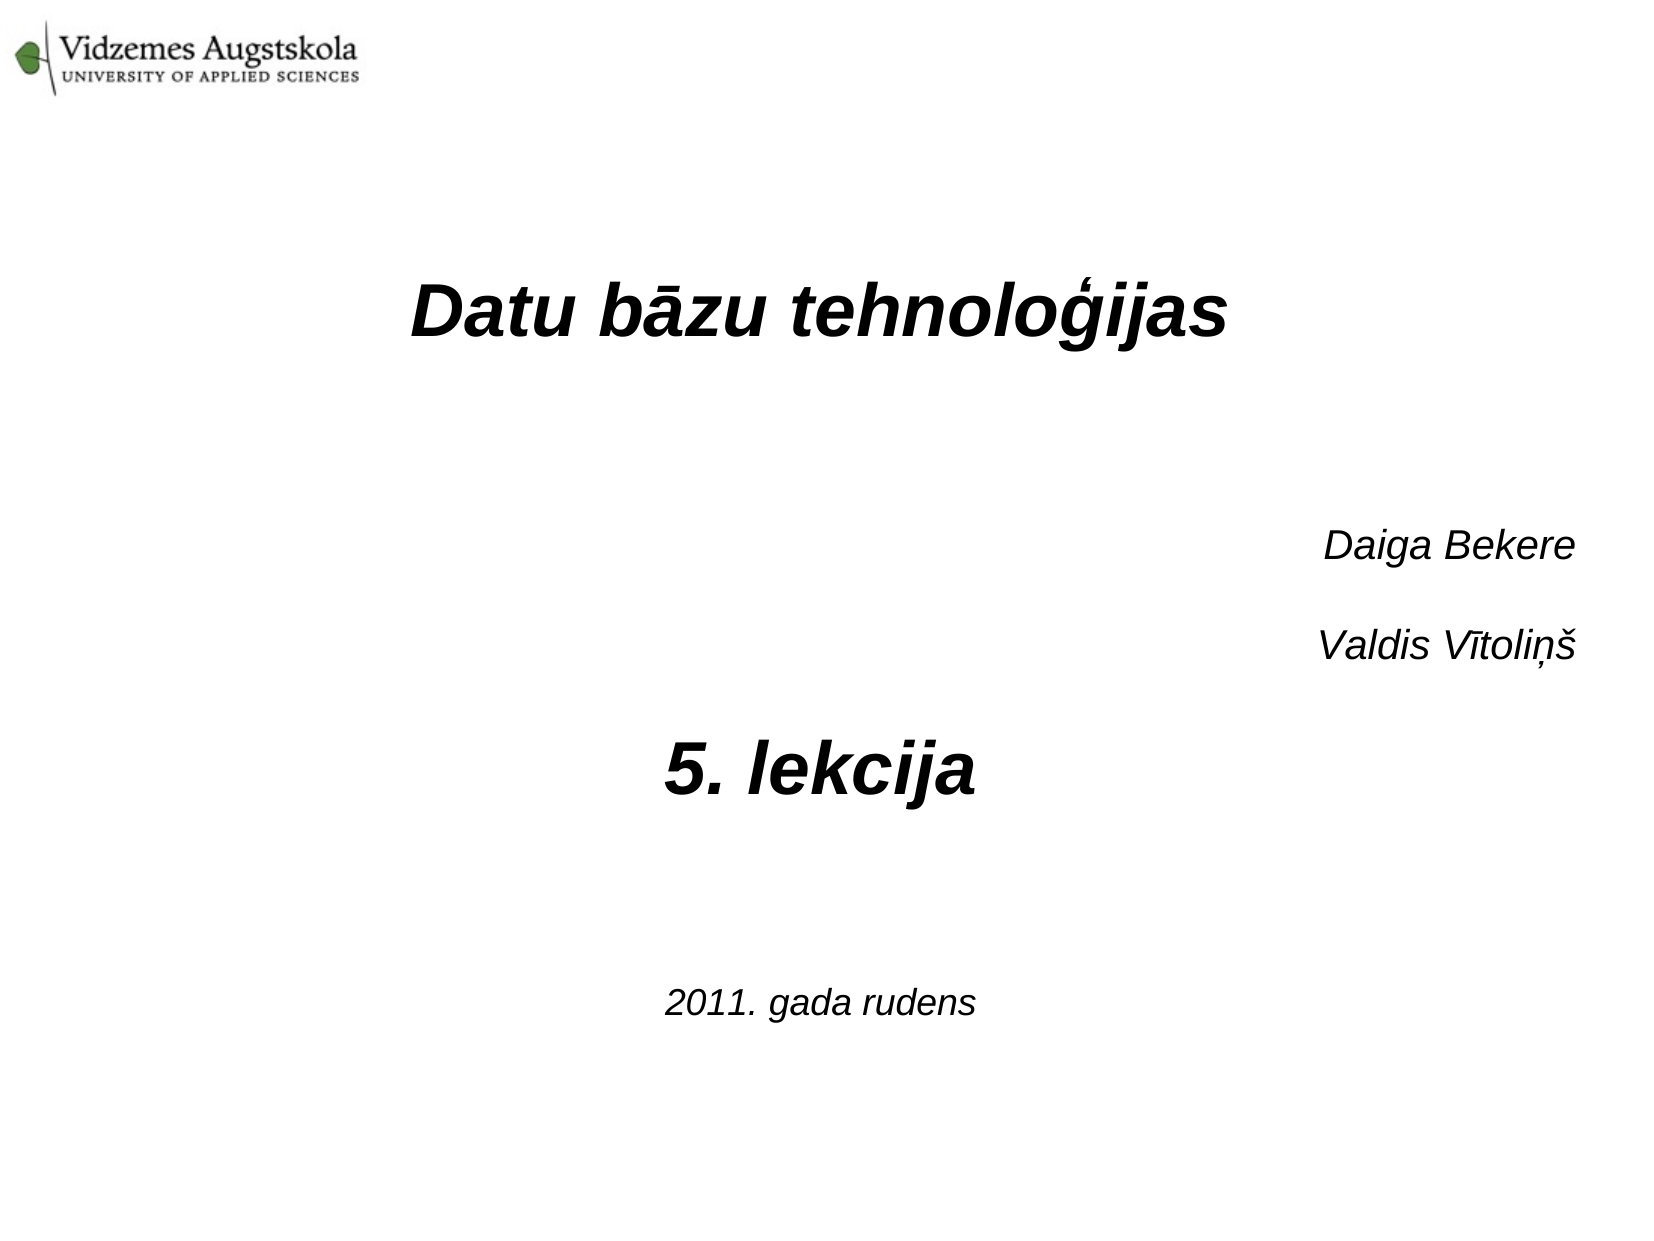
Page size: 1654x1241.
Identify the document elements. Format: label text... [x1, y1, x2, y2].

text_box 5. lekcija [649, 720, 993, 819]
title Datu bāzu tehnoloģijas [76, 235, 1565, 385]
picture [5, 2, 368, 113]
text_box 2011. gada rudens [141, 974, 1501, 1032]
subtitle Daiga Bekere Valdis Vītoliņš [88, 523, 1577, 704]
